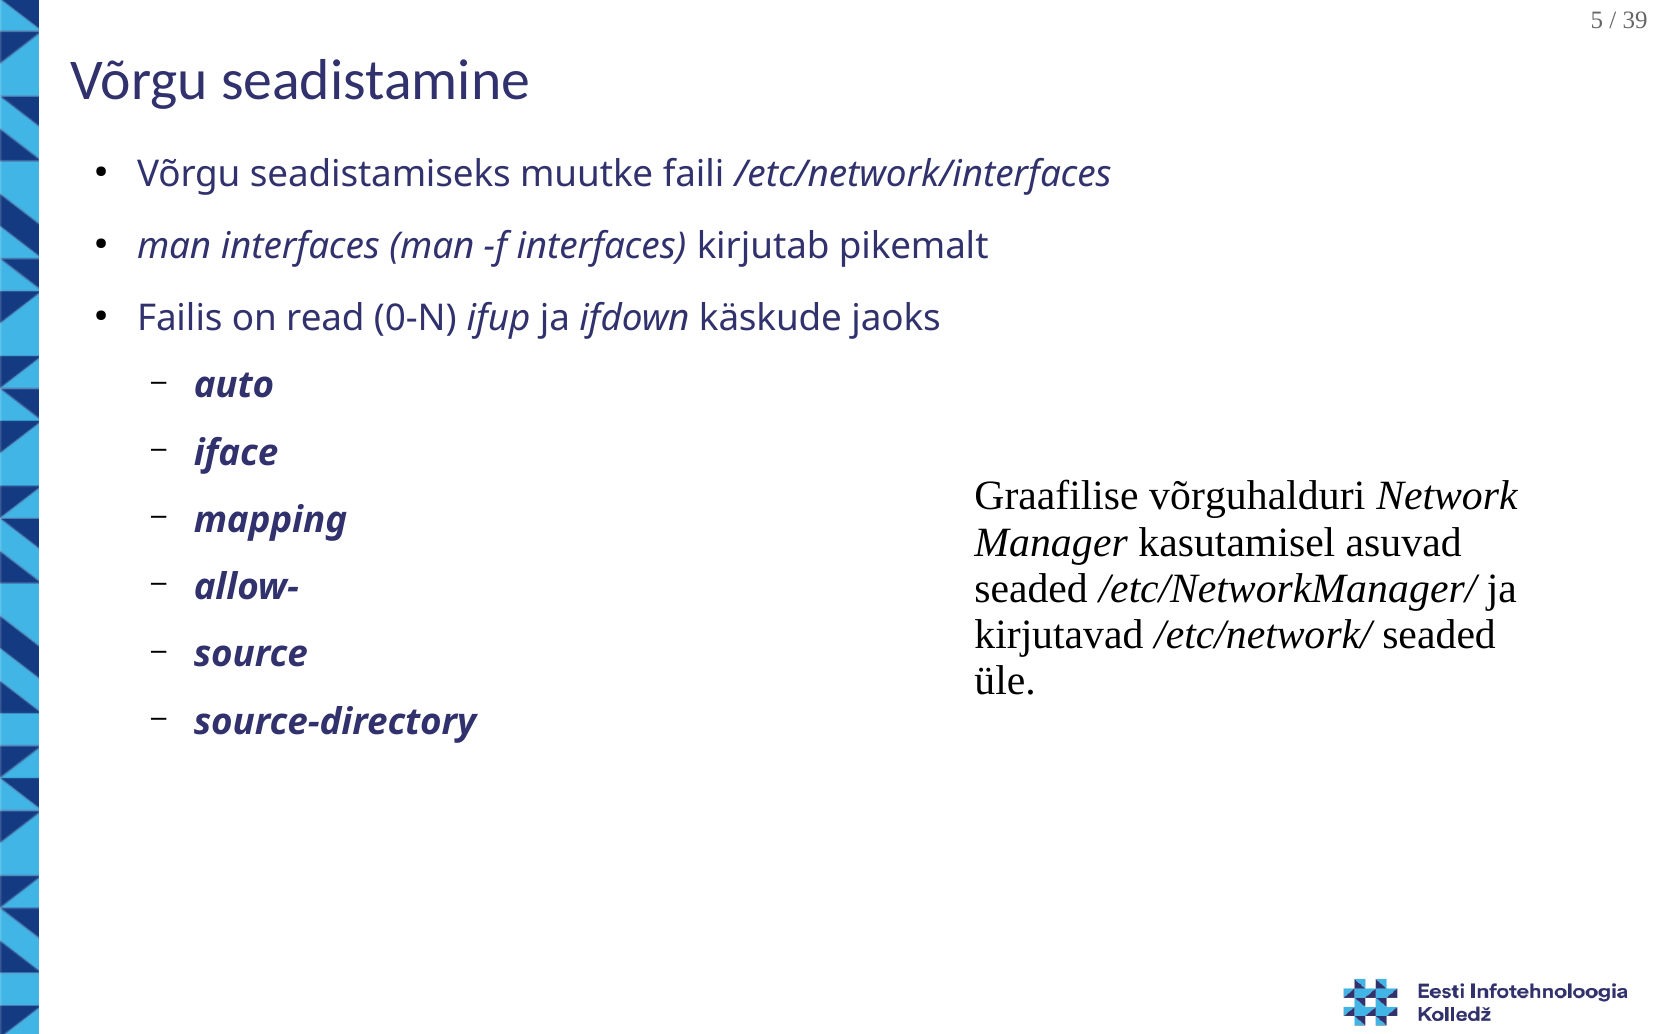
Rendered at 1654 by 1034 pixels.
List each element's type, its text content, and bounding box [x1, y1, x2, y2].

list Võrgu seadistamiseks muutke faili /etc/network/interfaces man interfaces (man -f interfaces) kirjutab pikemalt Failis on read (0-N) ifup ja ifdown käskude jaoks auto iface mapping allow- source source-directory [80, 147, 1536, 748]
title Võrgu seadistamine [70, 41, 1630, 130]
text_box Graafilise võrguhalduri Network Manager kasutamisel asuvad seaded /etc/NetworkManager/ ja kirjutavad /etc/network/ seaded üle. [974, 472, 1536, 709]
